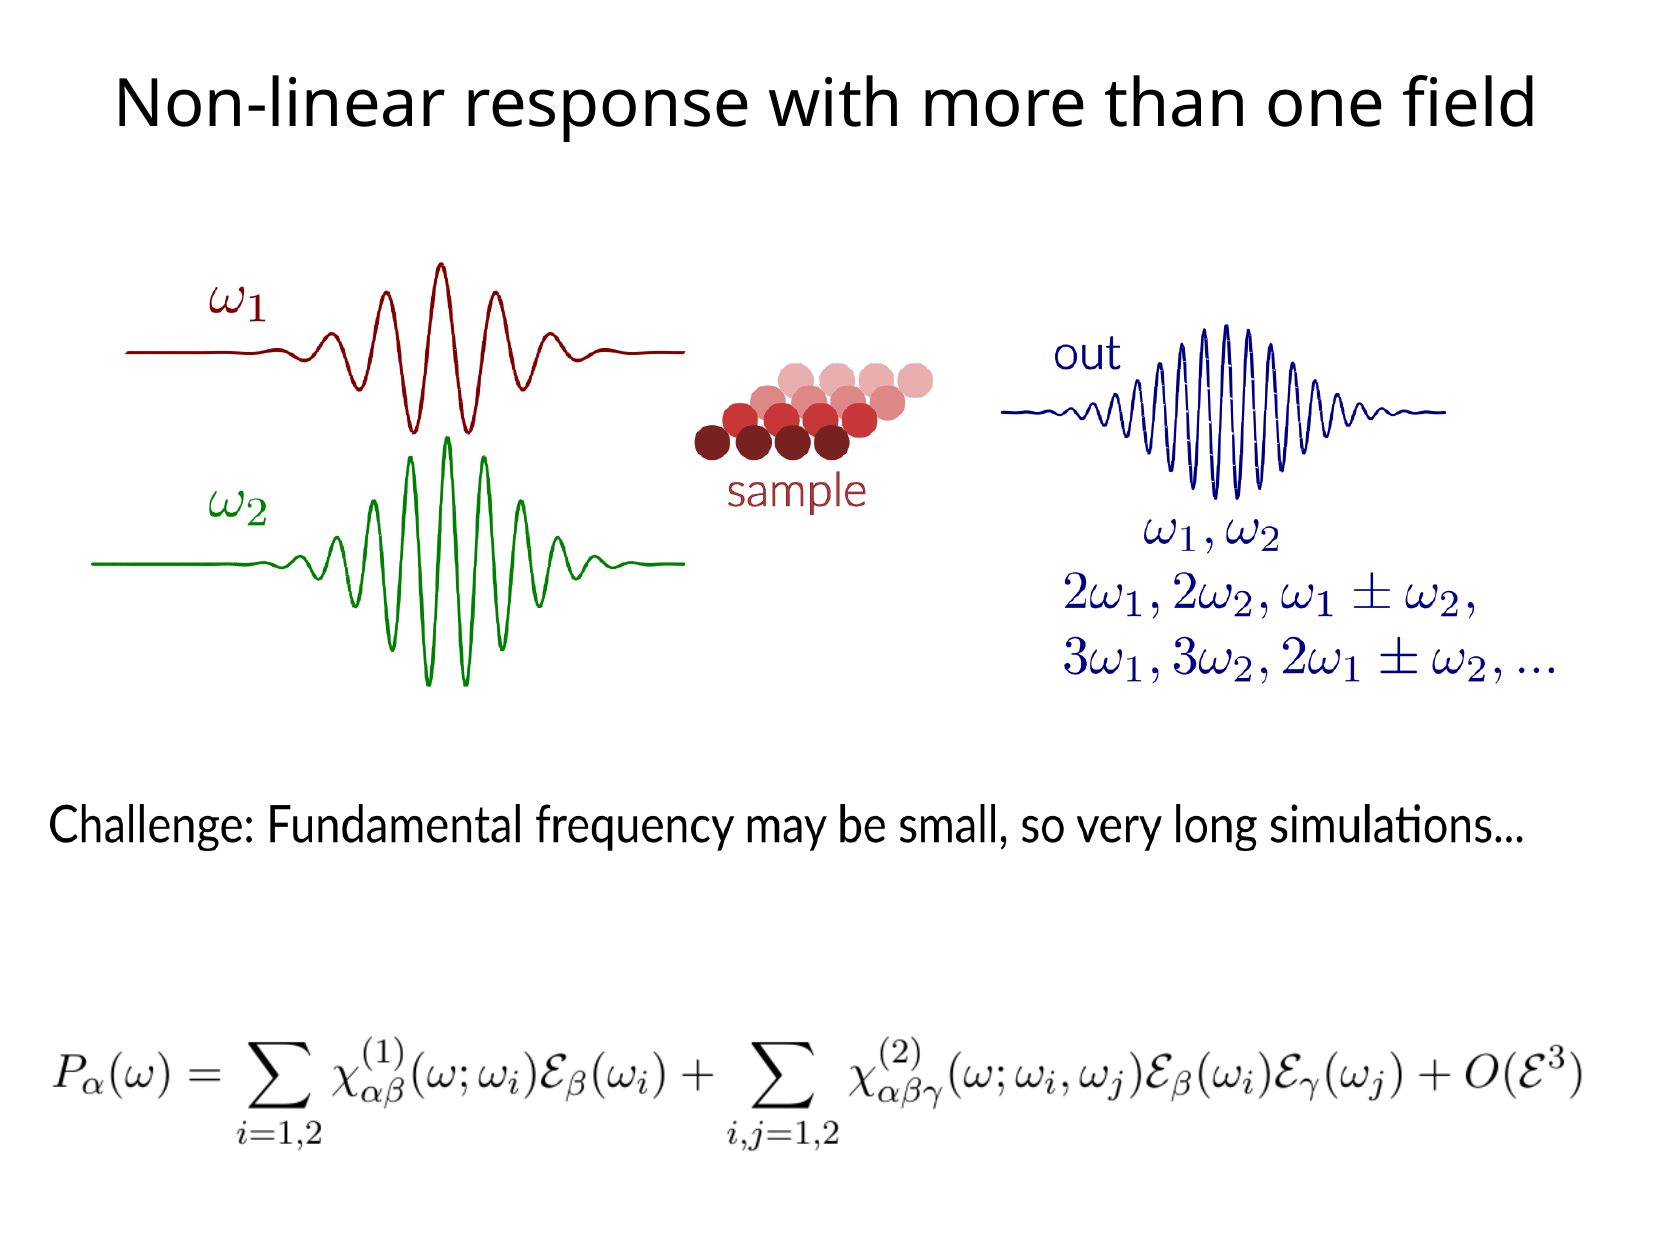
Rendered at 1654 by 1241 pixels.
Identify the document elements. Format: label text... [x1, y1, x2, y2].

picture [91, 262, 1554, 687]
picture [23, 1003, 1595, 1171]
title Non-linear response with more than one field [82, 23, 1571, 178]
picture [50, 804, 1536, 851]
